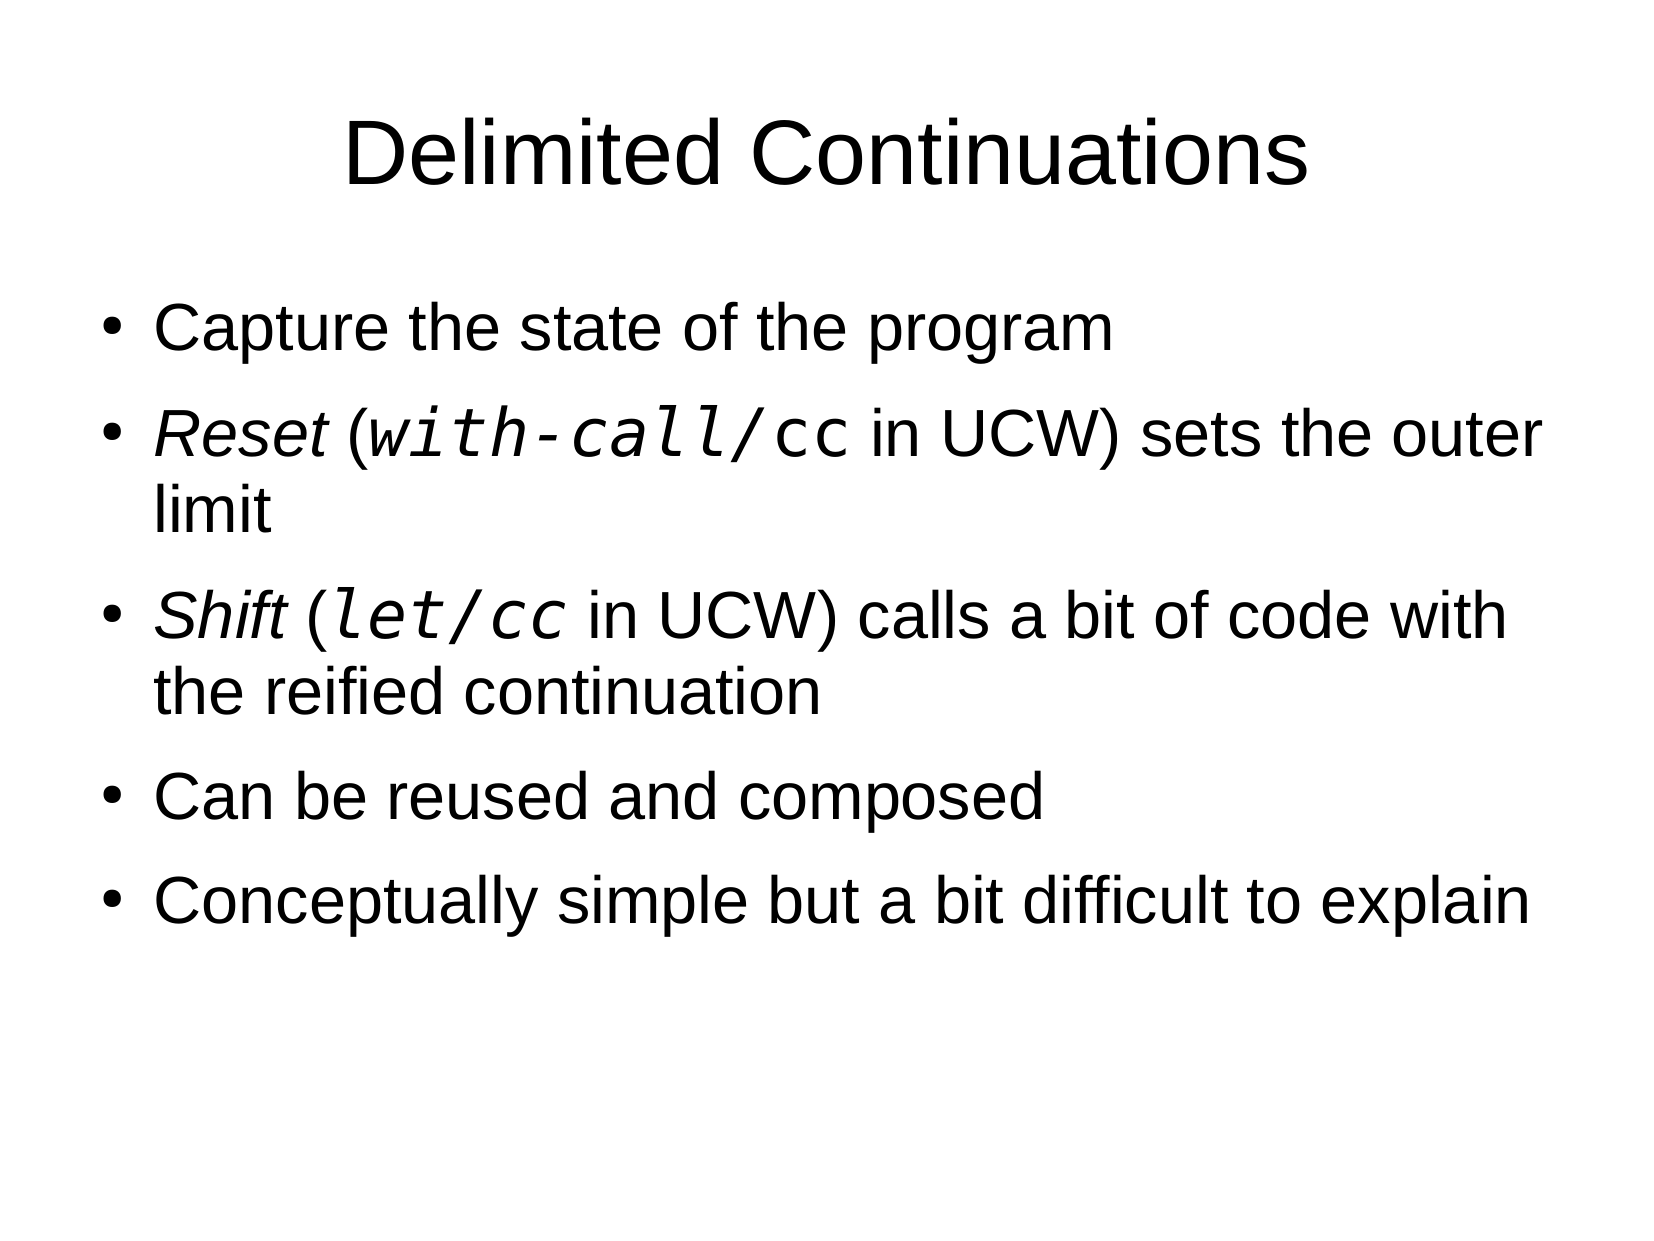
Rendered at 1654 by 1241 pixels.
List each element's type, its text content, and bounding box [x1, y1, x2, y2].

title Delimited Continuations [82, 49, 1571, 257]
list Capture the state of the program Reset (with-call/cc in UCW) sets the outer limit Shift (let/cc in UCW) calls a bit of code with the reified continuation Can be reused and composed Conceptually simple but a bit difficult to explain [82, 290, 1571, 1109]
